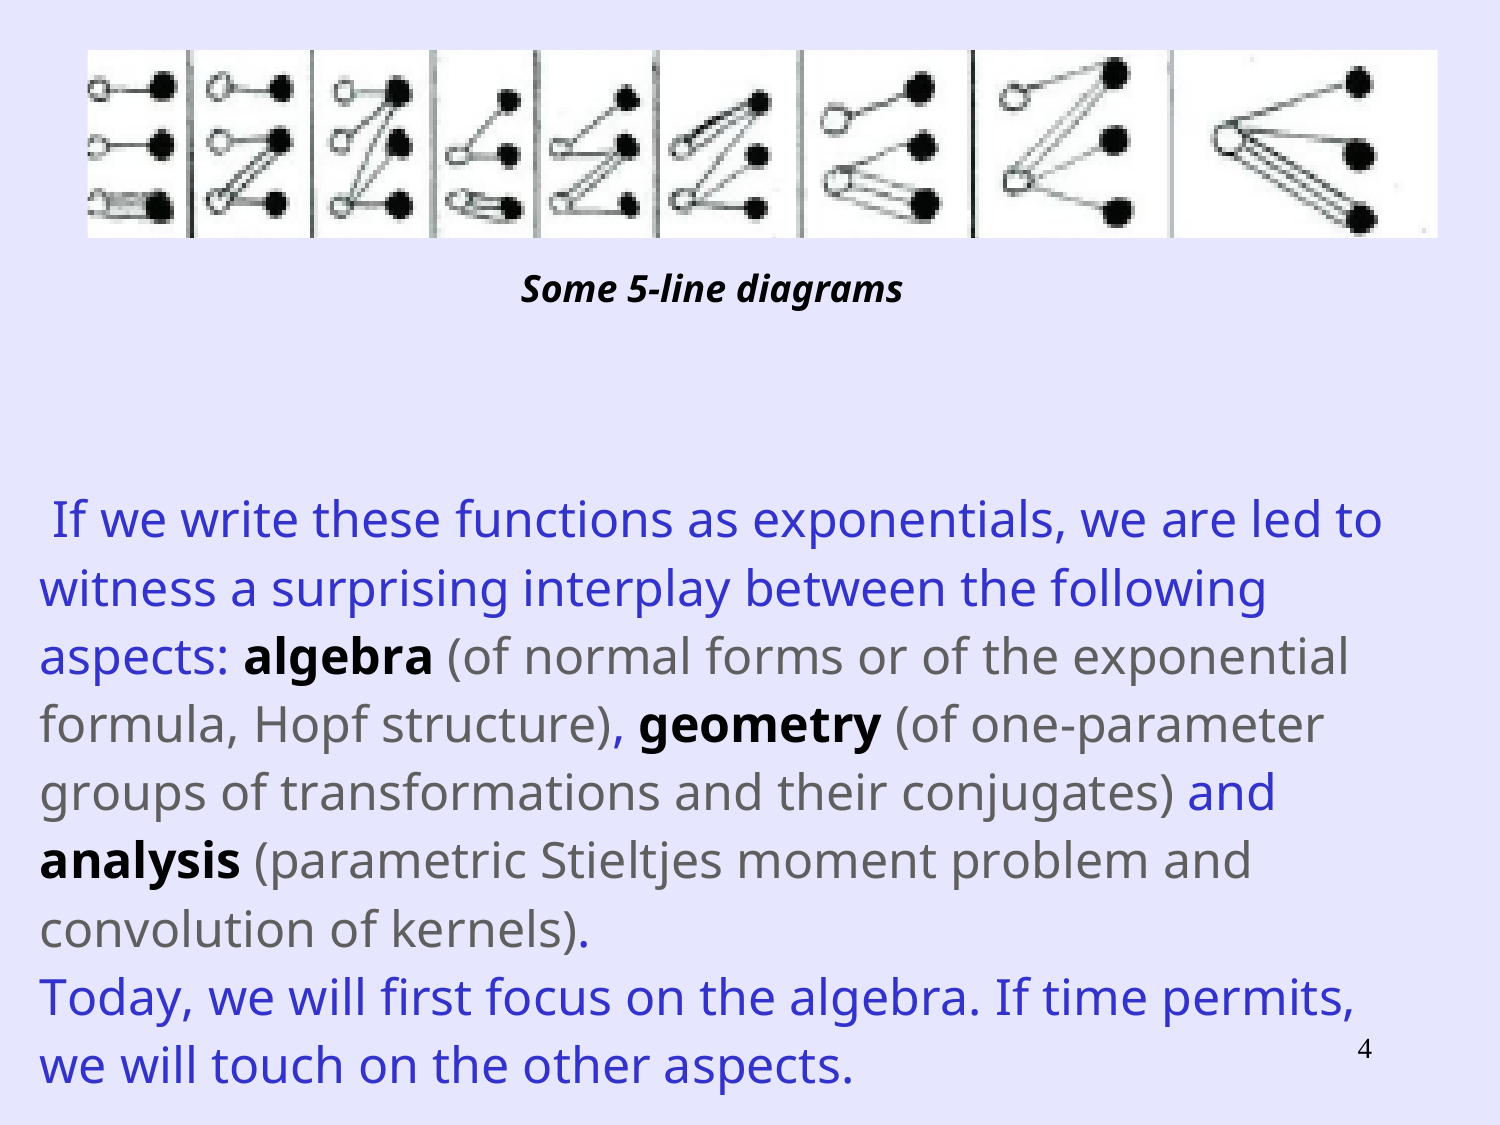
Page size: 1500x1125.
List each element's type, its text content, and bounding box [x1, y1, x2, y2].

text_box Some 5-line diagrams [150, 255, 1276, 322]
picture [87, 50, 1438, 238]
text_box If we write these functions as exponentials, we are led to witness a surprising interplay between the following aspects: algebra (of normal forms or of the exponential formula, Hopf structure), geometry (of one-parameter groups of transformations and their conjugates) and analysis (parametric Stieltjes moment problem and convolution of kernels). Today, we will first focus on the algebra. If time permits, we will touch on the other aspects. [24, 408, 1450, 1107]
